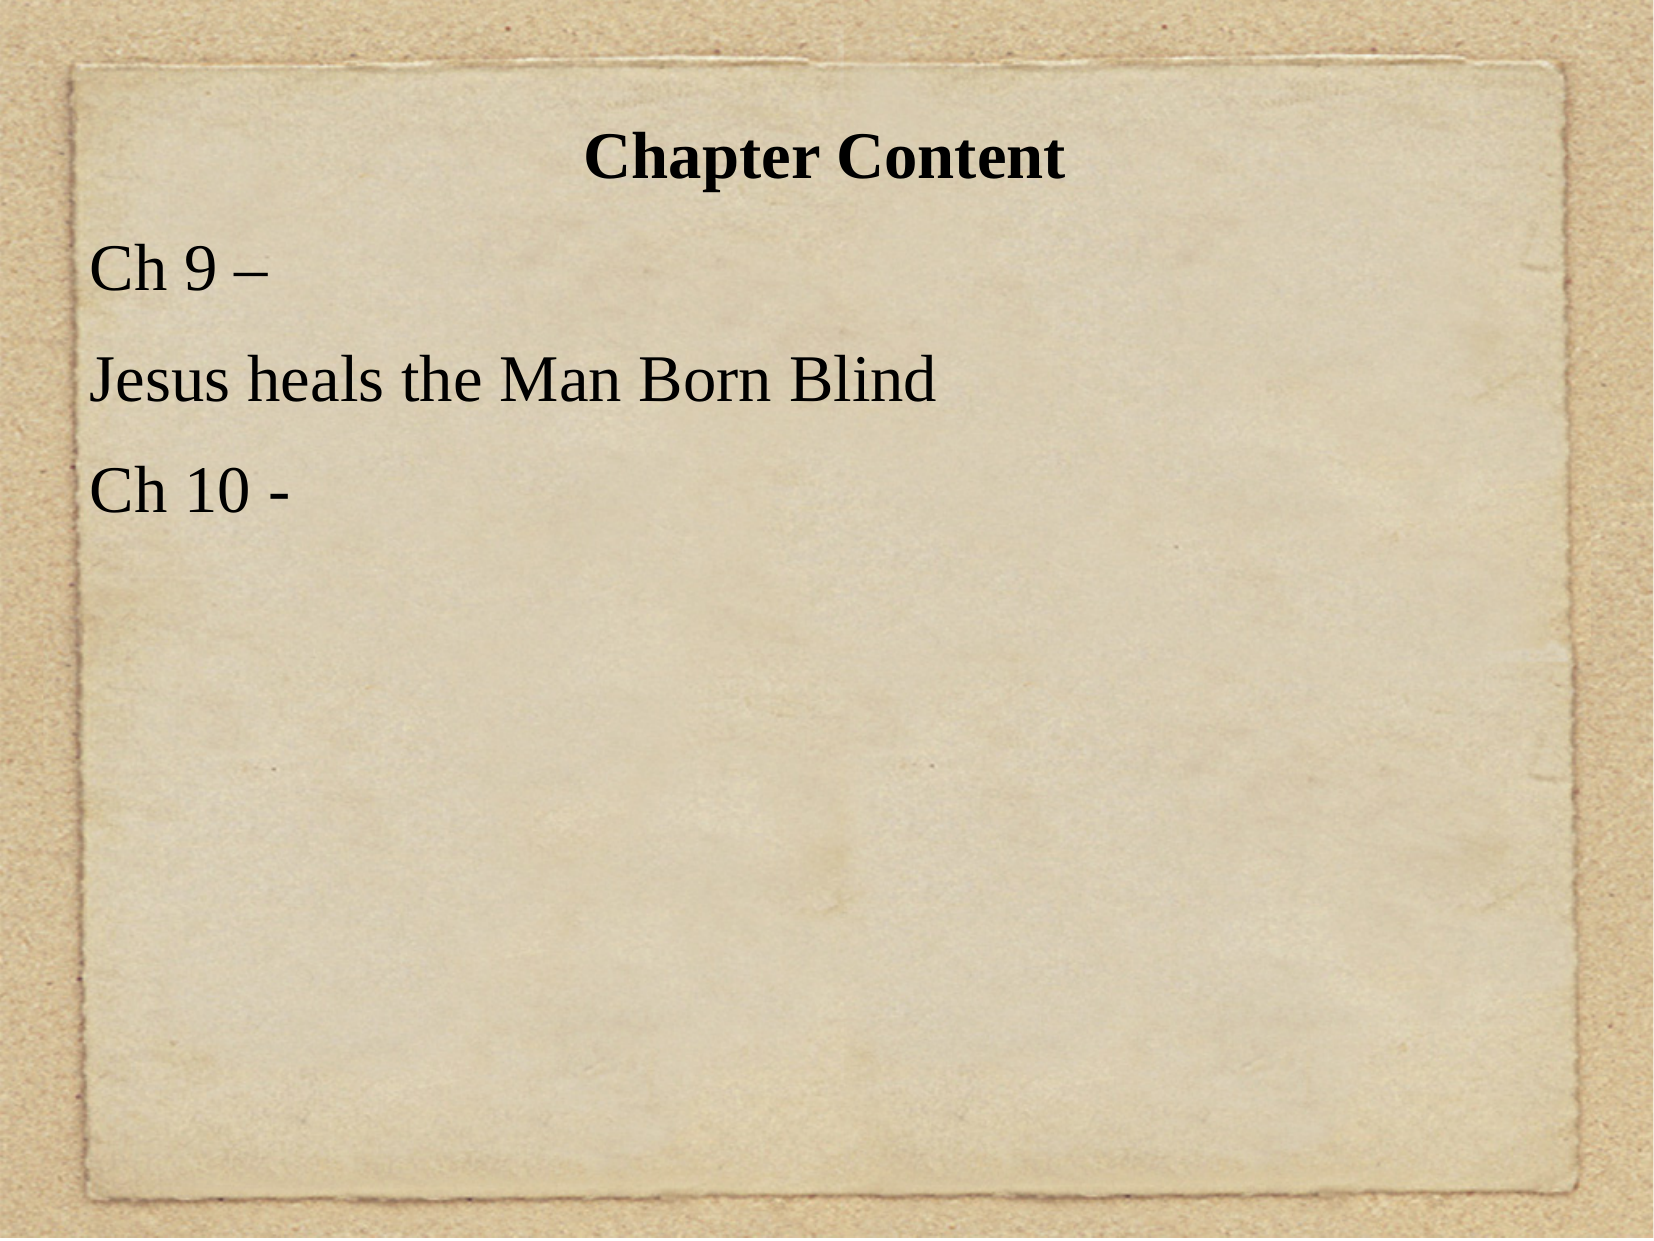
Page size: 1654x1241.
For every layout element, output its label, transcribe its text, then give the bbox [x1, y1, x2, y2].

text_box Chapter Content Ch 9 – Jesus heals the Man Born Blind Ch 10 - [75, 75, 1576, 1133]
picture [0, 0, 1654, 1238]
